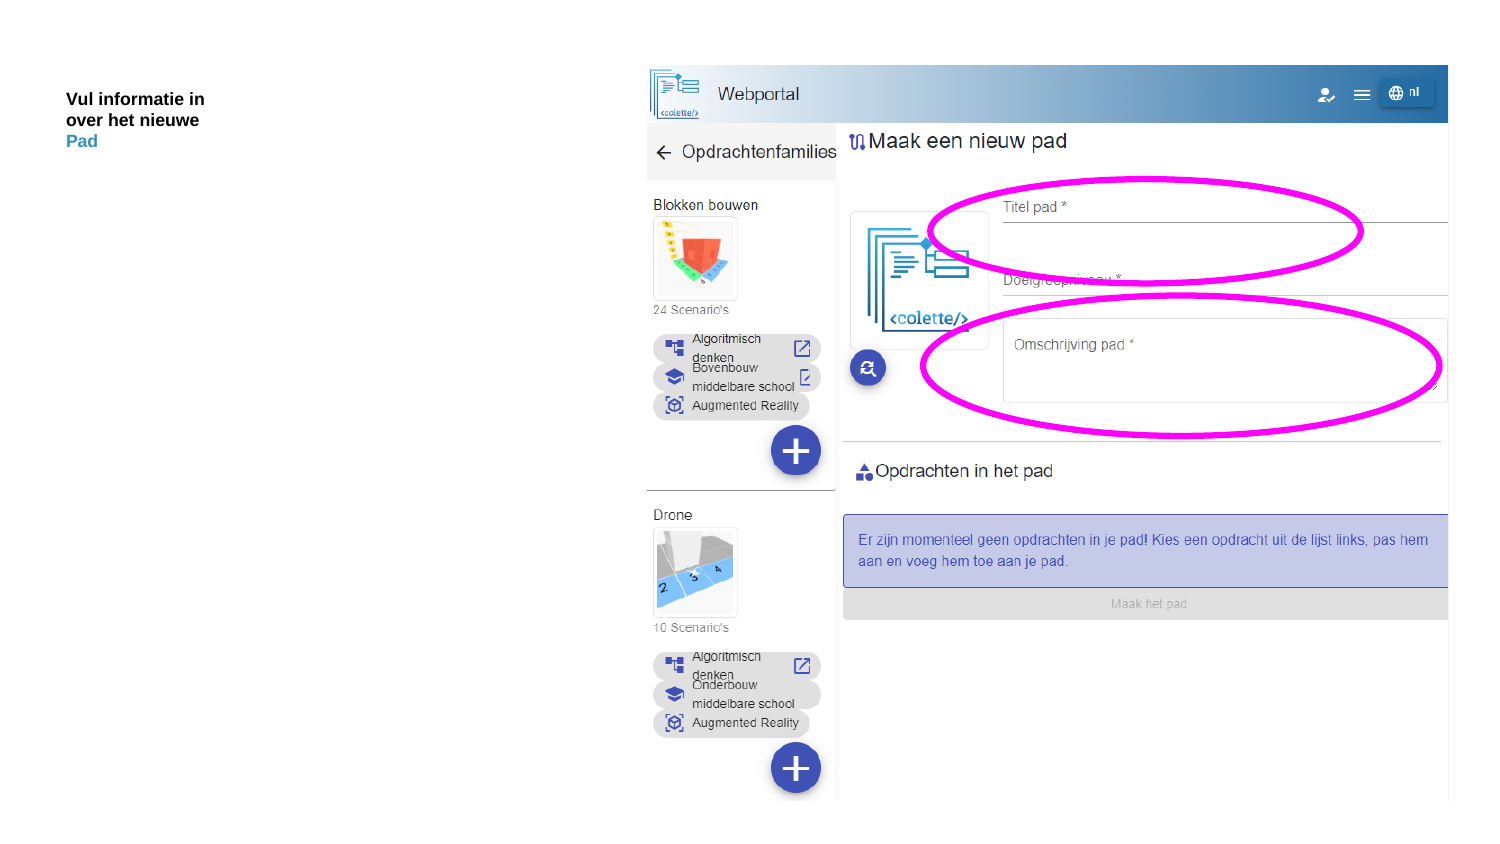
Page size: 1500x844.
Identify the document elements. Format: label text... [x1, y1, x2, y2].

title Vul informatie in over het nieuwe Pad [51, 72, 646, 167]
picture [646, 65, 1449, 801]
